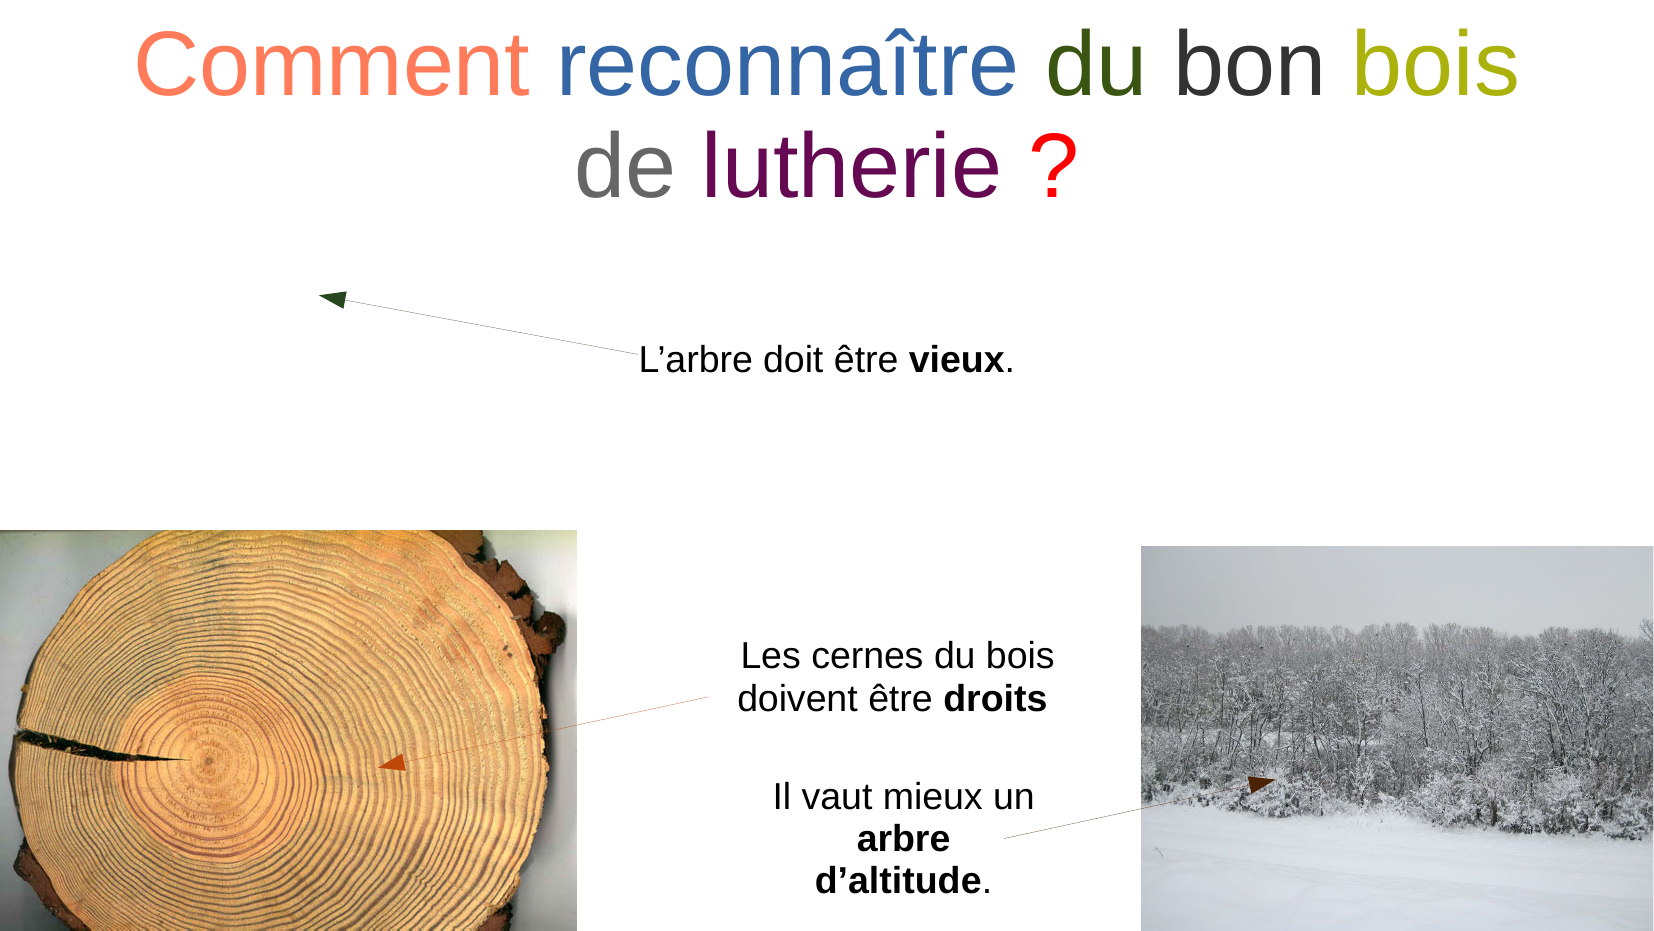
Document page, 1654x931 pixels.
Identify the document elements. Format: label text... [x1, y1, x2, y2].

title Comment reconnaître du bon bois de lutherie ? [82, 12, 1571, 218]
picture [0, 124, 577, 931]
text_box Il vaut mieux un arbre d’altitude. [755, 767, 1052, 912]
text_box Les cernes du bois doivent être droits [720, 627, 1075, 728]
text_box L’arbre doit être vieux. [614, 330, 1040, 389]
picture [1141, 546, 1654, 931]
